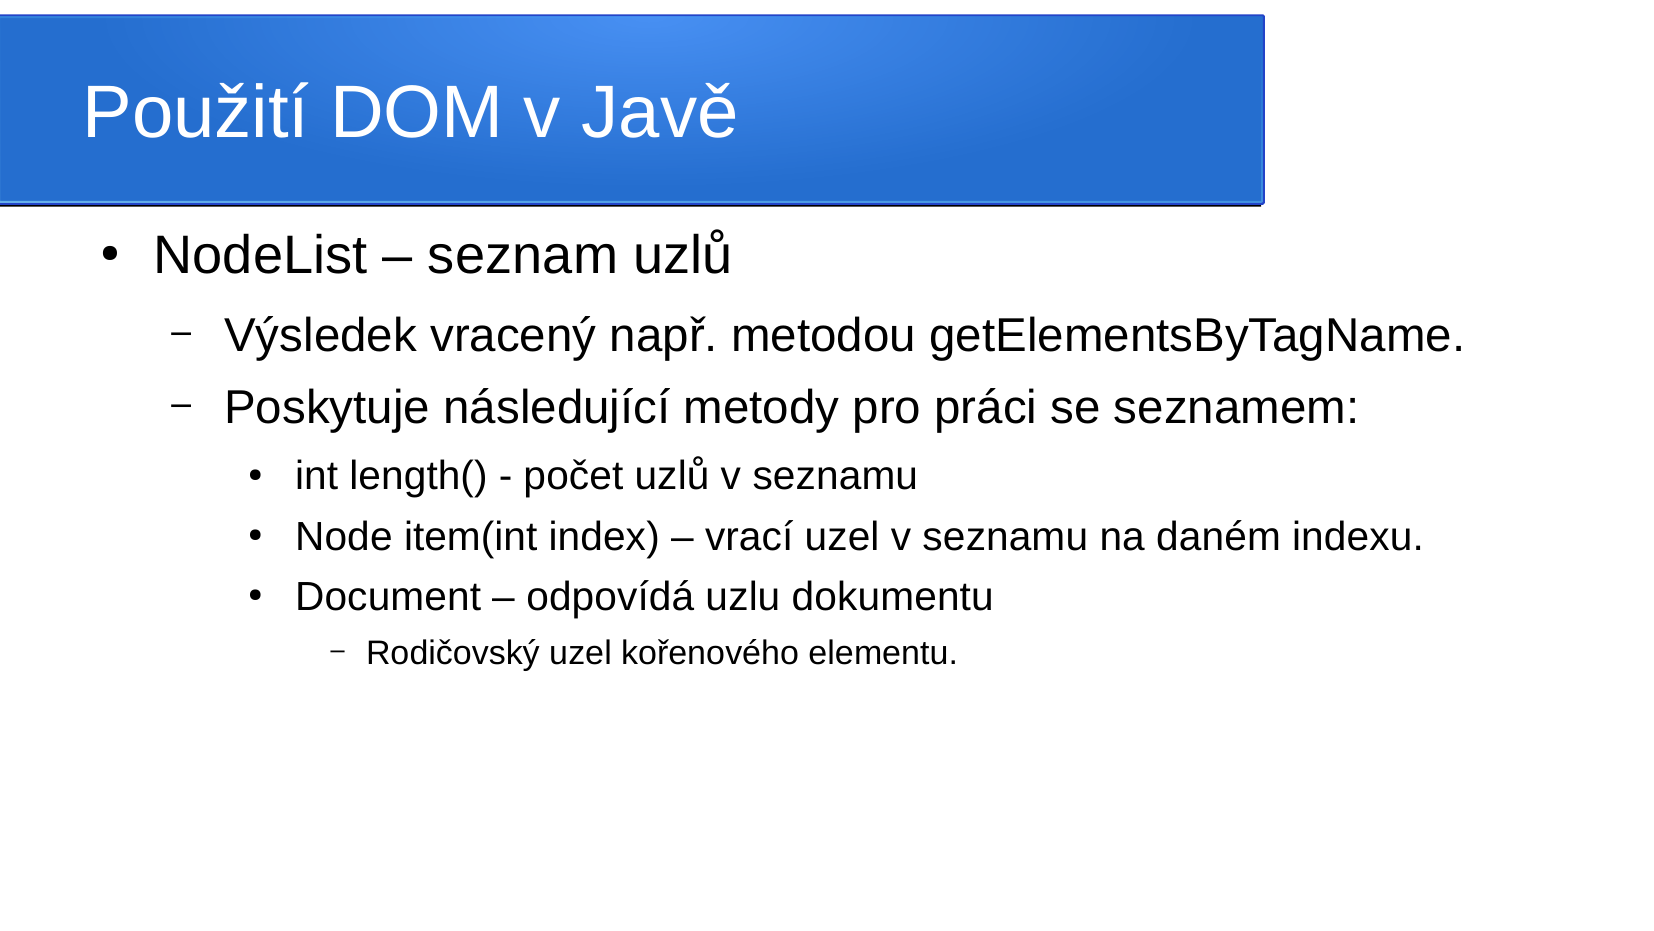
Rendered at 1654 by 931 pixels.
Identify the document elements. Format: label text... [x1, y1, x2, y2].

title Použití DOM v Javě [82, 35, 1235, 189]
list NodeList – seznam uzlů Výsledek vracený např. metodou getElementsByTagName. Poskytuje následující metody pro práci se seznamem: int length() - počet uzlů v seznamu Node item(int index) – vrací uzel v seznamu na daném indexu. Document – odpovídá uzlu dokumentu Rodičovský uzel kořenového elementu. [82, 224, 1571, 764]
